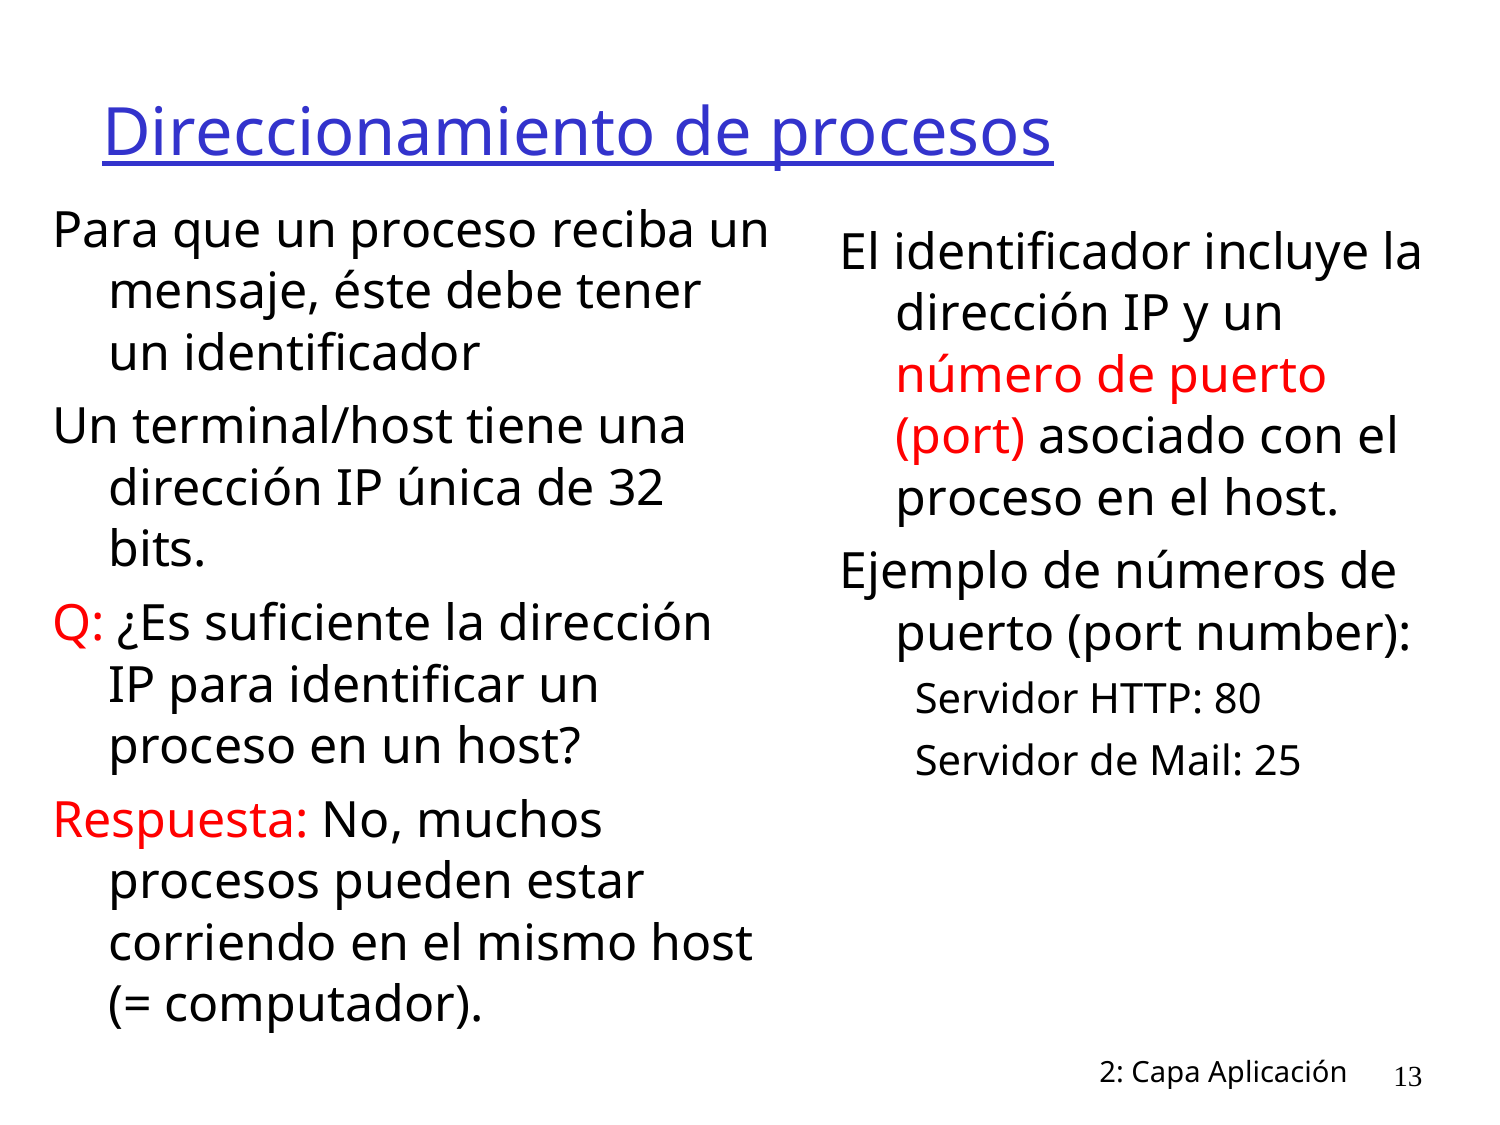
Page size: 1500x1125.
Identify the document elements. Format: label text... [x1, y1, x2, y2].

title Direccionamiento de procesos [87, 37, 1363, 225]
list Para que un proceso reciba un mensaje, éste debe tener un identificador Un terminal/host tiene una dirección IP única de 32 bits. Q: ¿Es suficiente la dirección IP para identificar un proceso en un host? Respuesta: No, muchos procesos pueden estar corriendo en el mismo host (= computador). [37, 190, 788, 1114]
list El identificador incluye la dirección IP y un número de puerto (port) asociado con el proceso en el host. Ejemplo de números de puerto (port number): Servidor HTTP: 80 Servidor de Mail: 25 [825, 212, 1455, 976]
